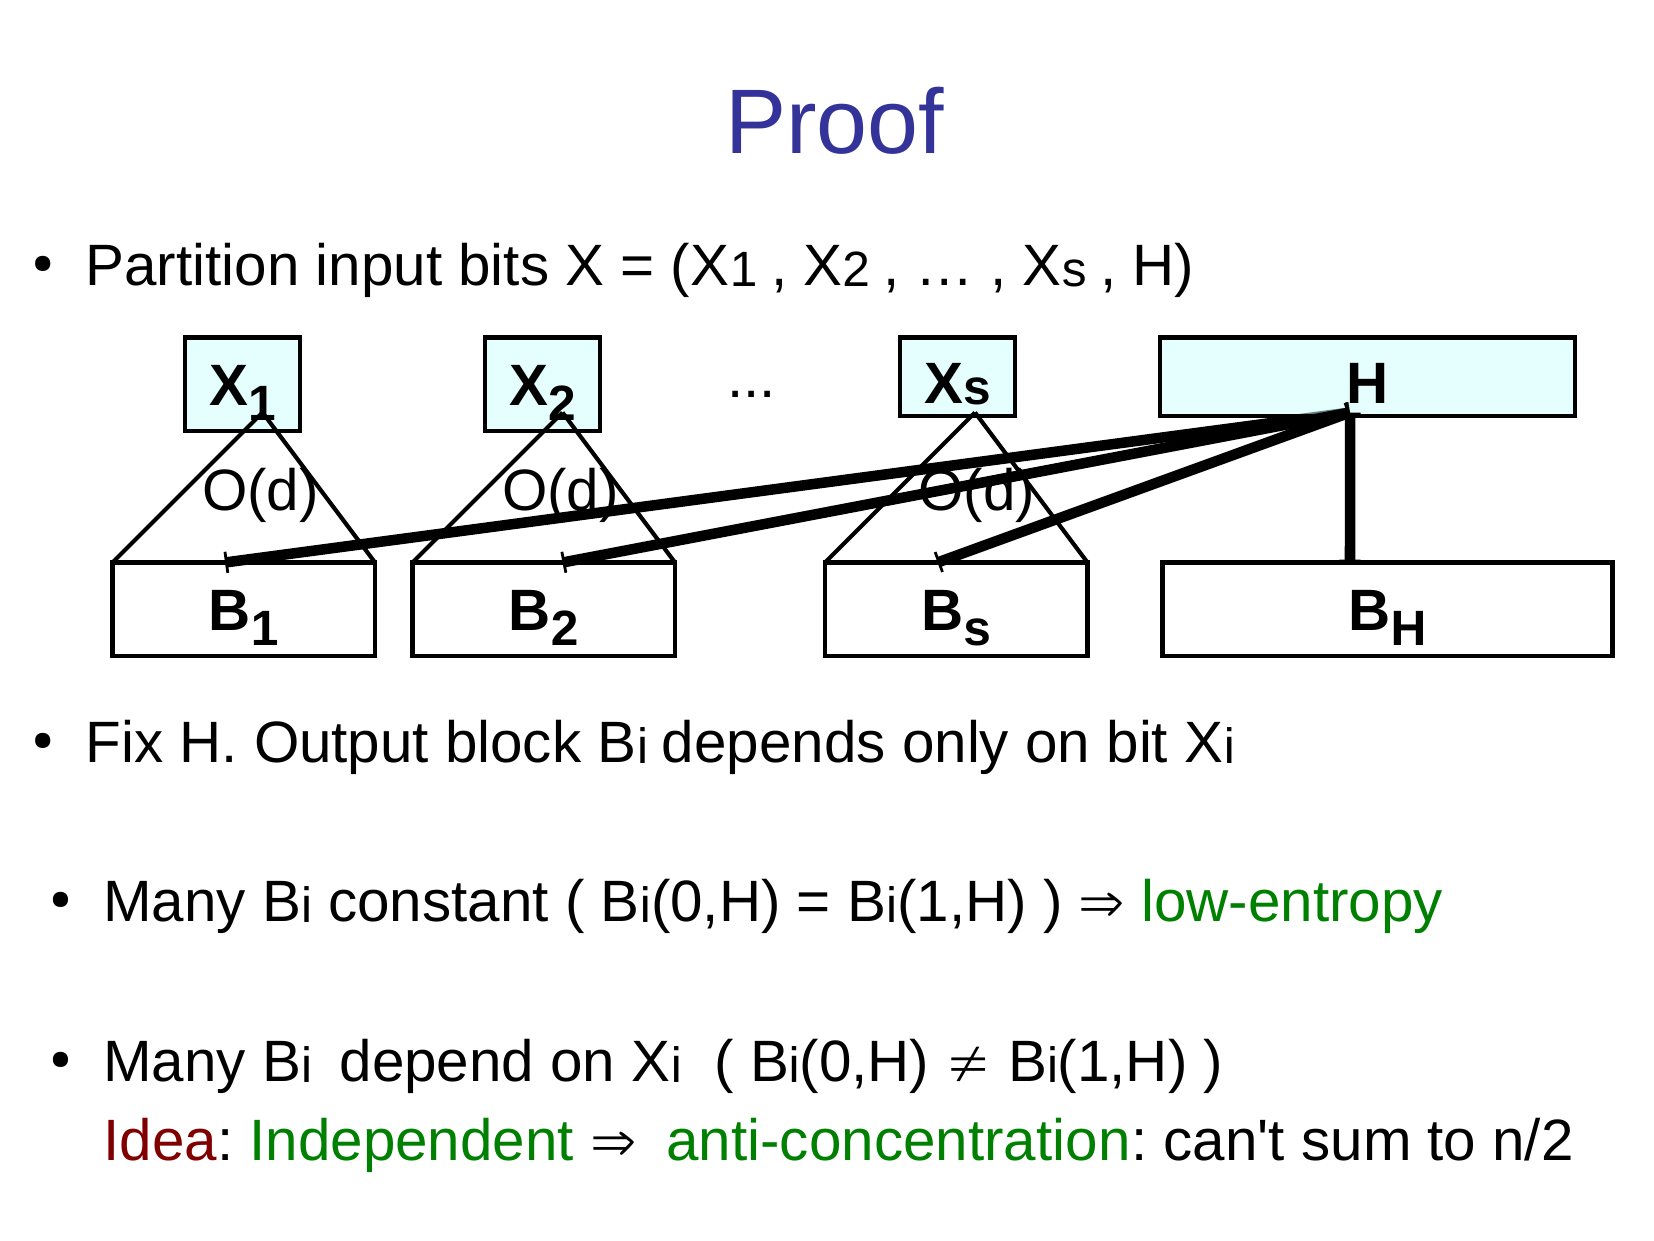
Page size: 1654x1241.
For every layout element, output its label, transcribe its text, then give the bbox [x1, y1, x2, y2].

text_box X1 [248, 420, 273, 431]
text_box ... [712, 337, 826, 418]
title Proof [131, 18, 1538, 226]
text_box Xs [899, 337, 1015, 416]
text_box O(d) [487, 450, 634, 530]
list Partition input bits X = (X1 , X2 , … , Xs , H) Fix H. Output block Bi depends only on bit Xi Many Bi constant ( Bi(0,H) = Bi(1,H) )  low-entropy Many Bi depend on Xi ( Bi(0,H)  Bi(1,H) ) Idea: Independent  anti-concentration: can't sum to n/2 [0, 224, 1654, 1241]
text_box X2 [484, 337, 601, 431]
text_box X1 [184, 337, 301, 431]
text_box H [1159, 337, 1576, 416]
text_box O(d) [187, 450, 334, 530]
text_box O(d) [903, 450, 1051, 492]
text_box Bs [824, 562, 1088, 656]
text_box X2 [548, 420, 573, 431]
text_box B2 [412, 562, 676, 656]
text_box BH [1162, 562, 1613, 656]
text_box O(d) [903, 475, 1051, 530]
text_box B1 [112, 562, 376, 656]
